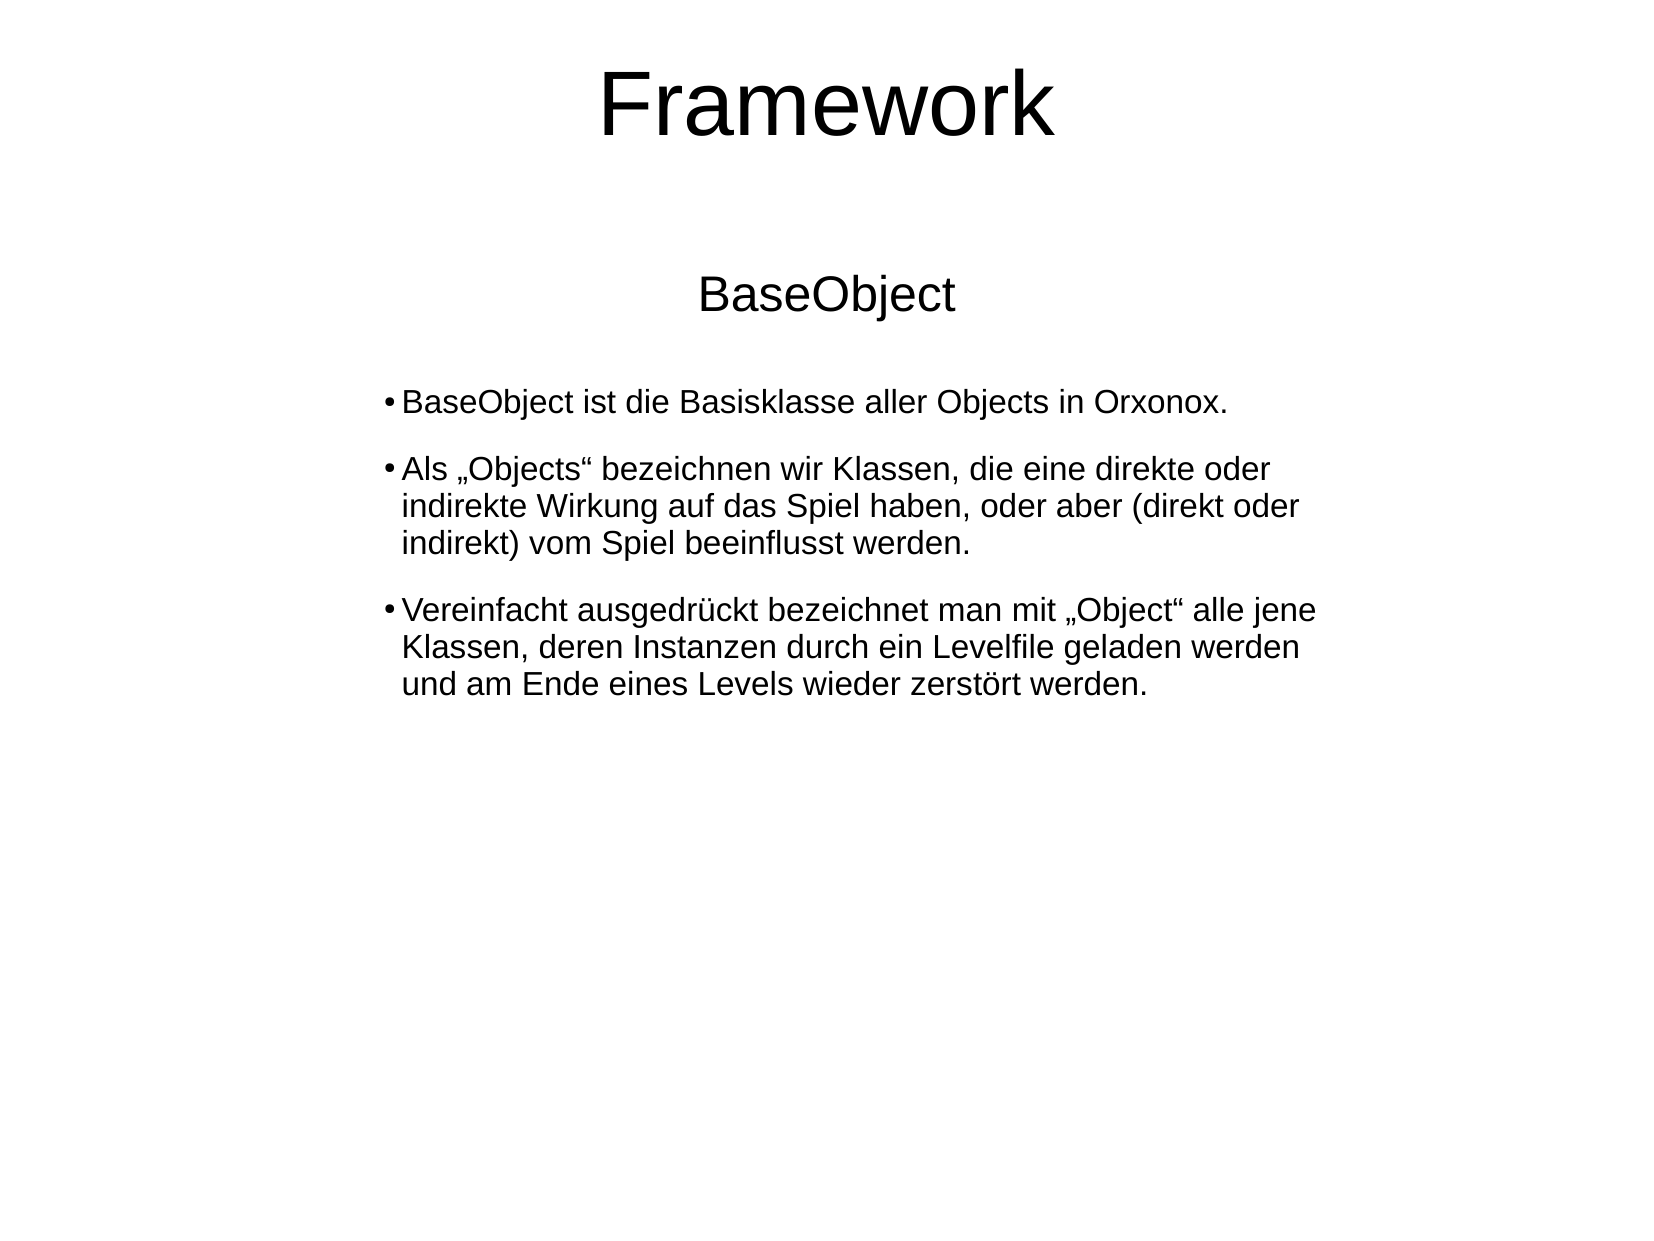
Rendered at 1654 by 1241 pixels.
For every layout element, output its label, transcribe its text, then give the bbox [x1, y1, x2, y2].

title Framework [82, 0, 1571, 208]
text_box BaseObject [82, 265, 1571, 325]
subtitle BaseObject ist die Basisklasse aller Objects in Orxonox. Als „Objects“ bezeichnen wir Klassen, die eine direkte oder indirekte Wirkung auf das Spiel haben, oder aber (direkt oder indirekt) vom Spiel beeinflusst werden. Vereinfacht ausgedrückt bezeichnet man mit „Object“ alle jene Klassen, deren Instanzen durch ein Levelfile geladen werden und am Ende eines Levels wieder zerstört werden. [383, 383, 1359, 704]
